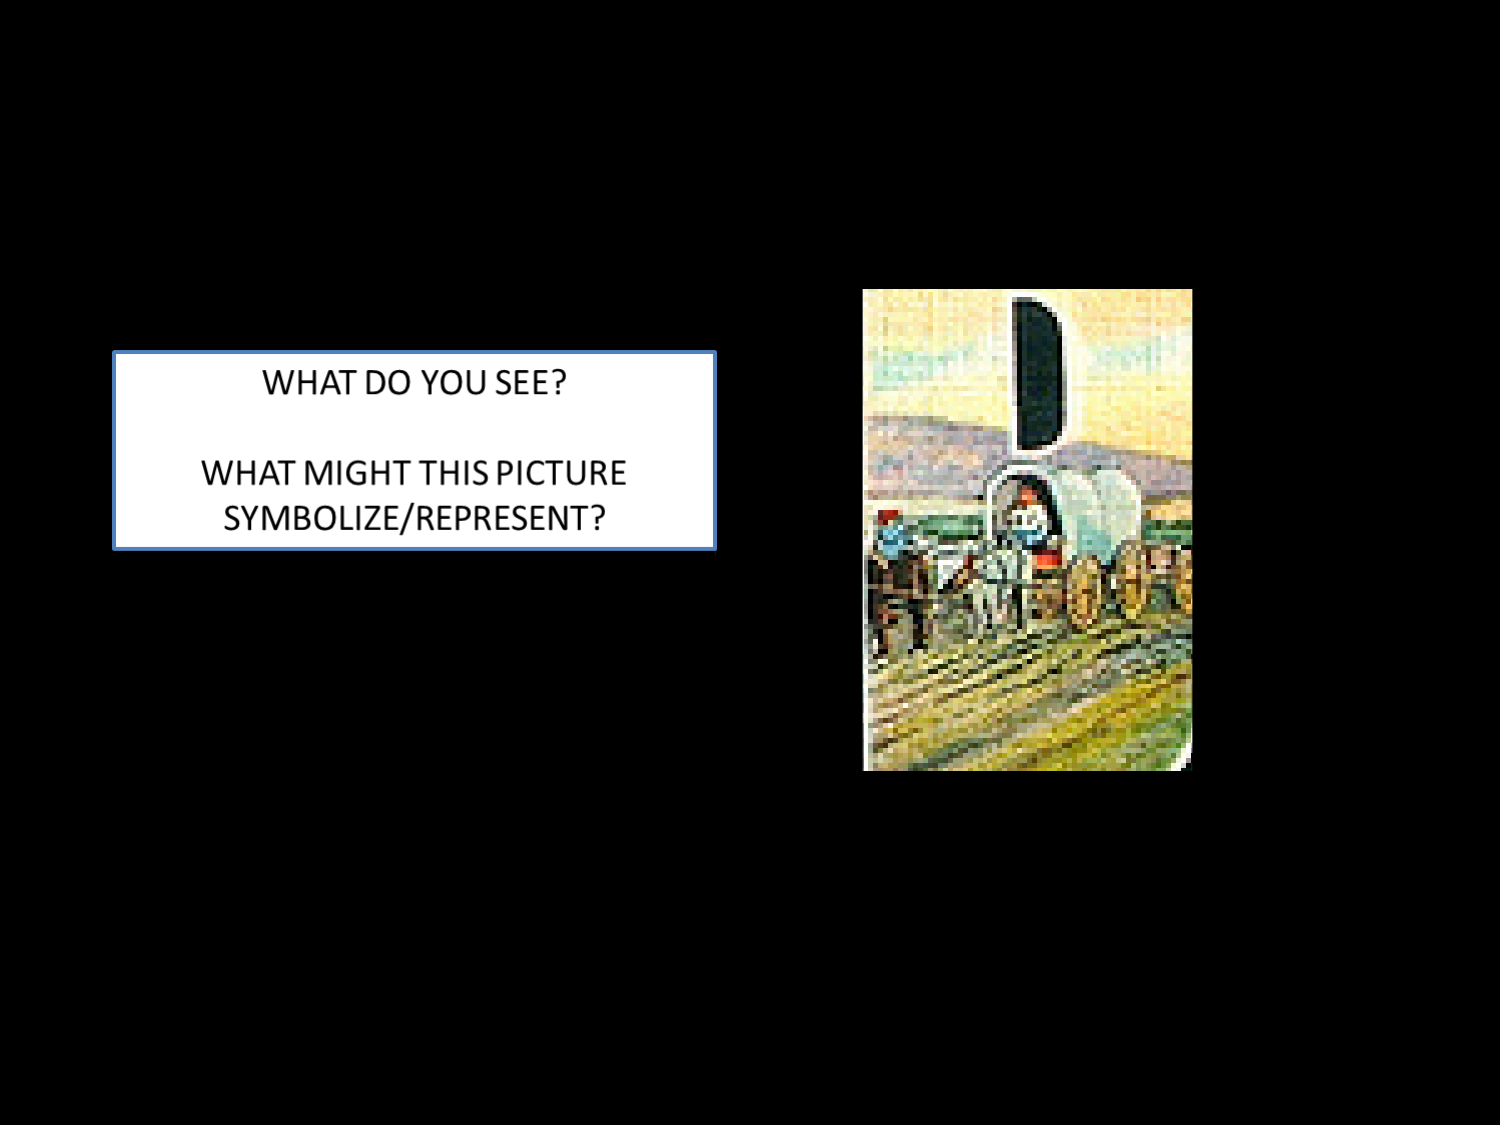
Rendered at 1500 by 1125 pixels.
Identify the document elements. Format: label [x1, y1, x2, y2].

picture [862, 289, 1193, 771]
picture [112, 347, 717, 563]
